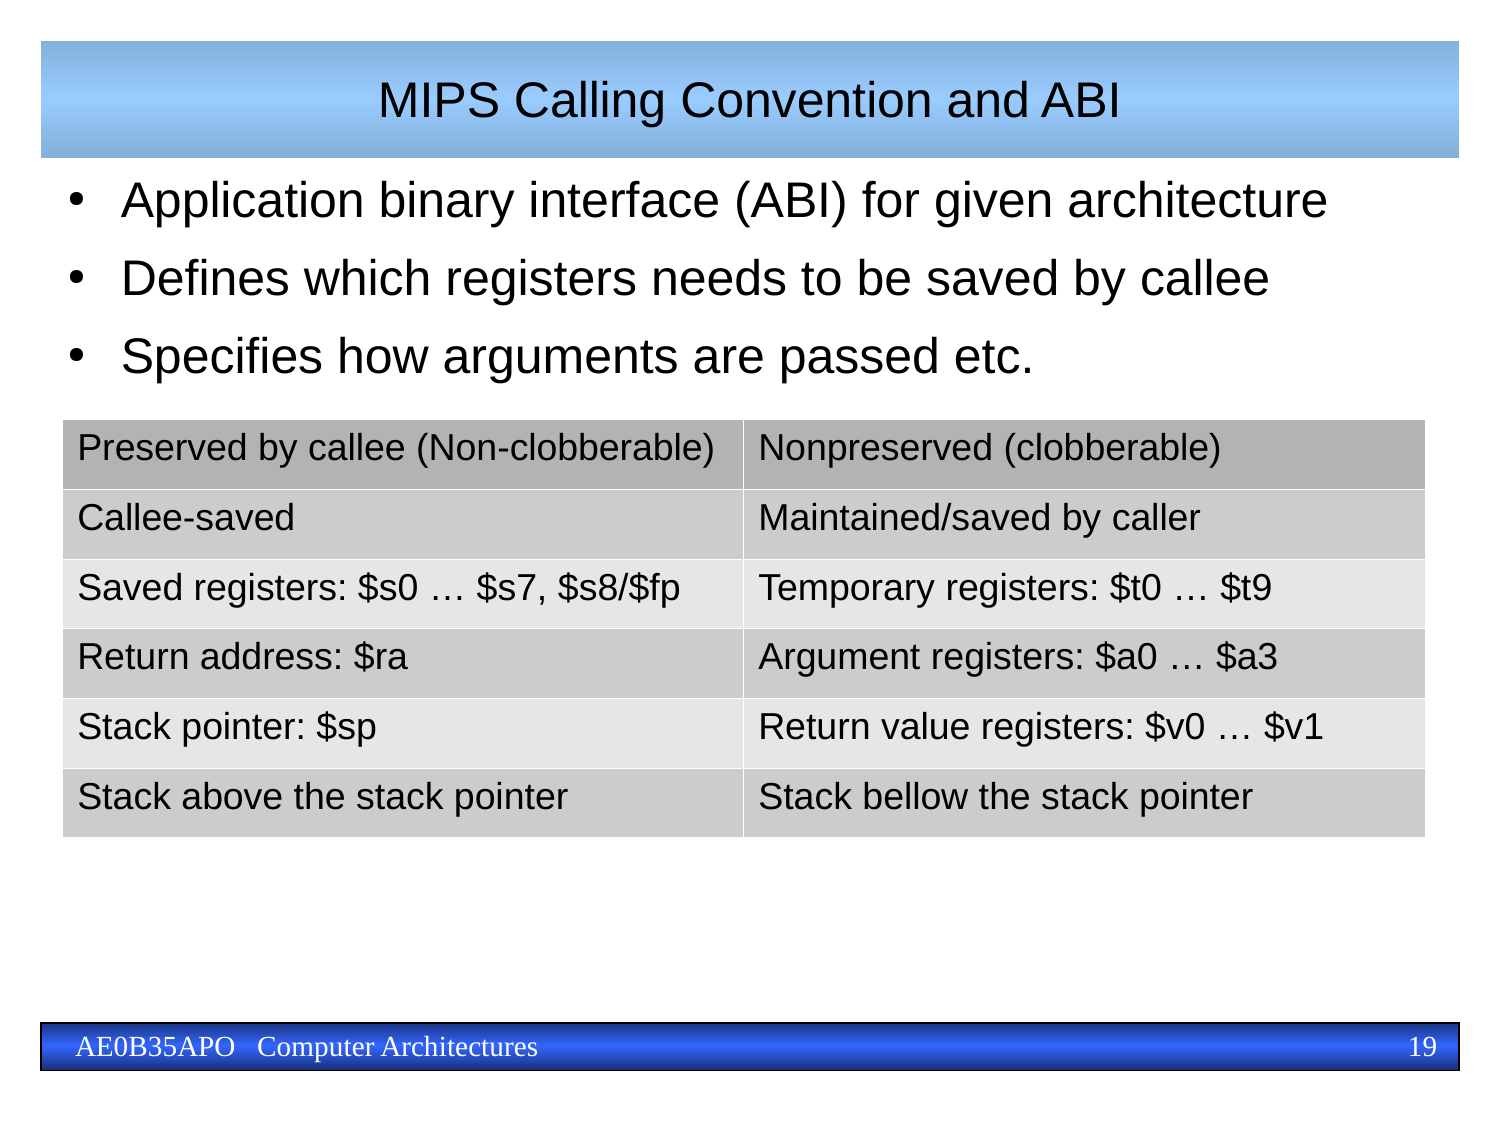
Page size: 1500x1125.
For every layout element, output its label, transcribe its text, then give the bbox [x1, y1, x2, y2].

table_header Preserved by callee (Non-clobberable) [63, 420, 743, 489]
list Application binary interface (ABI) for given architecture Defines which registers needs to be saved by callee Specifies how arguments are passed etc. [49, 172, 1438, 388]
table_cell Callee-saved [63, 490, 743, 559]
title MIPS Calling Convention and ABI [41, 41, 1459, 158]
table_cell Maintained/saved by caller [744, 490, 1425, 559]
table_cell Temporary registers: $t0 … $t9 [744, 560, 1425, 628]
table_cell Return address: $ra [63, 629, 743, 698]
table_cell Stack bellow the stack pointer [744, 769, 1425, 837]
table_cell Stack above the stack pointer [63, 769, 743, 837]
table_header Nonpreserved (clobberable) [744, 420, 1425, 489]
table_cell Return value registers: $v0 … $v1 [744, 699, 1425, 768]
table_cell Saved registers: $s0 … $s7, $s8/$fp [63, 560, 743, 628]
table_cell Argument registers: $a0 … $a3 [744, 629, 1425, 698]
table_cell Stack pointer: $sp [63, 699, 743, 768]
